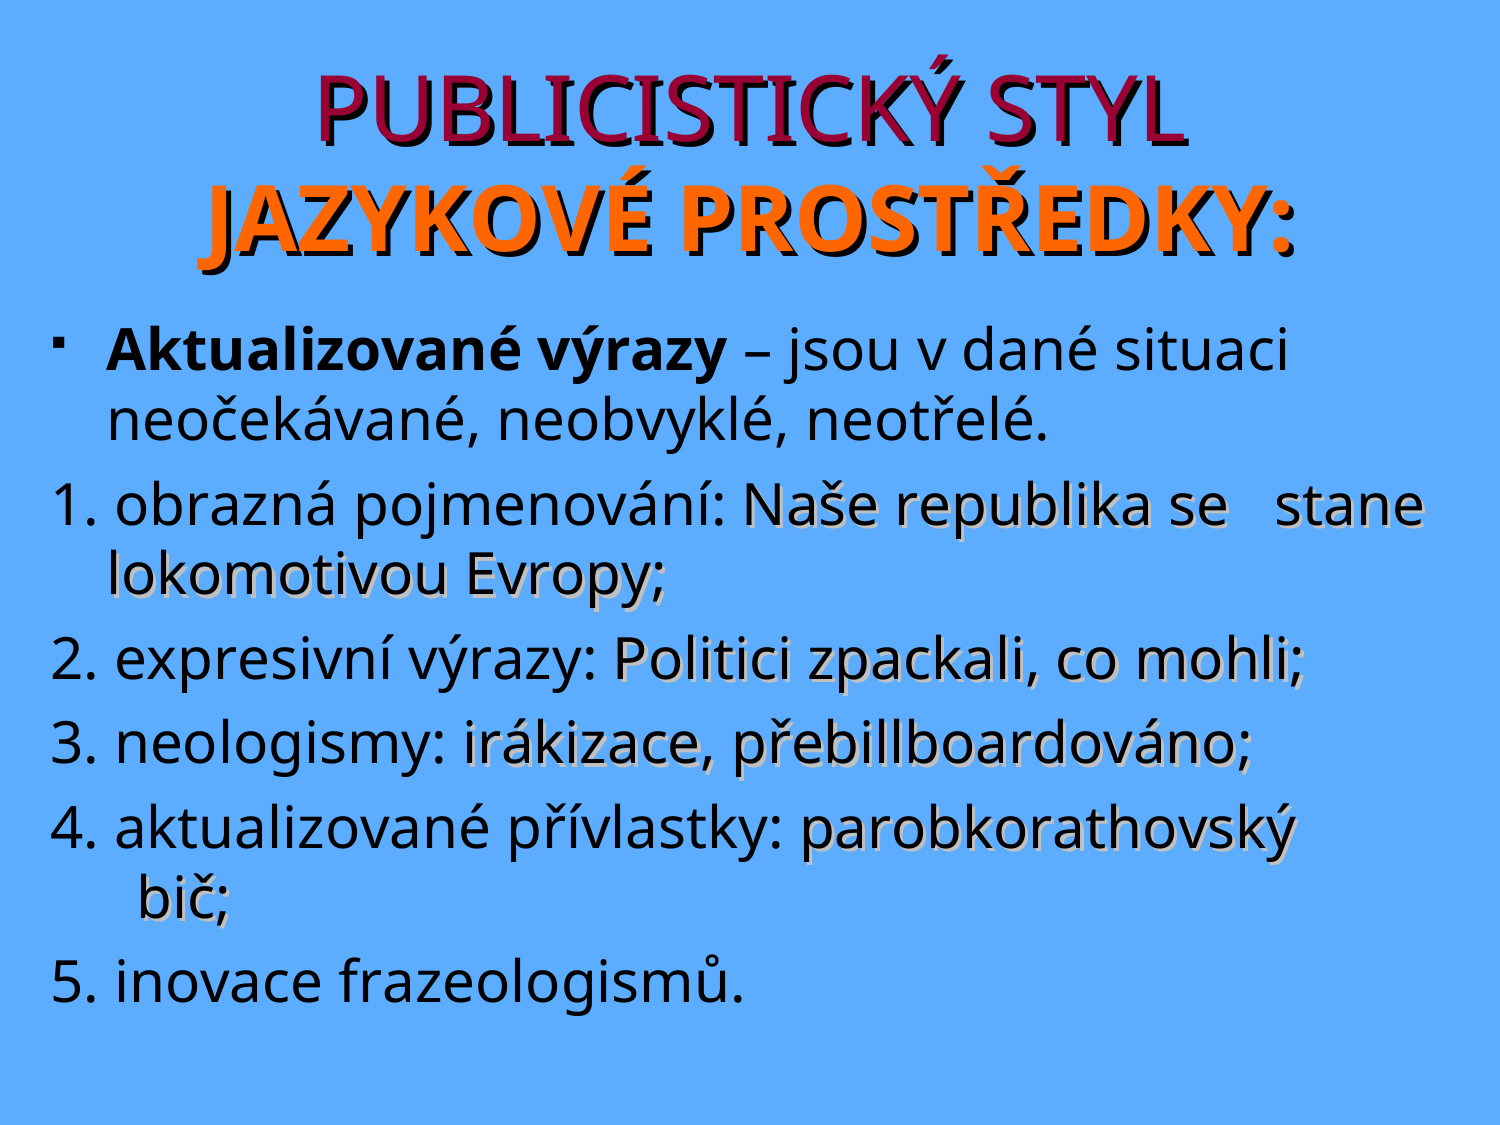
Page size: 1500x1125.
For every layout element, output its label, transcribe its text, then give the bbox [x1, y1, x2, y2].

title PUBLICISTICKÝ STYL JAZYKOVÉ PROSTŘEDKY: [75, 42, 1426, 278]
list Aktualizované výrazy – jsou v dané situaci neočekávané, neobvyklé, neotřelé. 1. obrazná pojmenování: Naše republika se stane lokomotivou Evropy; 2. expresivní výrazy: Politici zpackali, co mohli; 3. neologismy: irákizace, přebillboardováno; 4. aktualizované přívlastky: parobkorathovský bič; 5. inovace frazeologismů. [35, 304, 1477, 1125]
